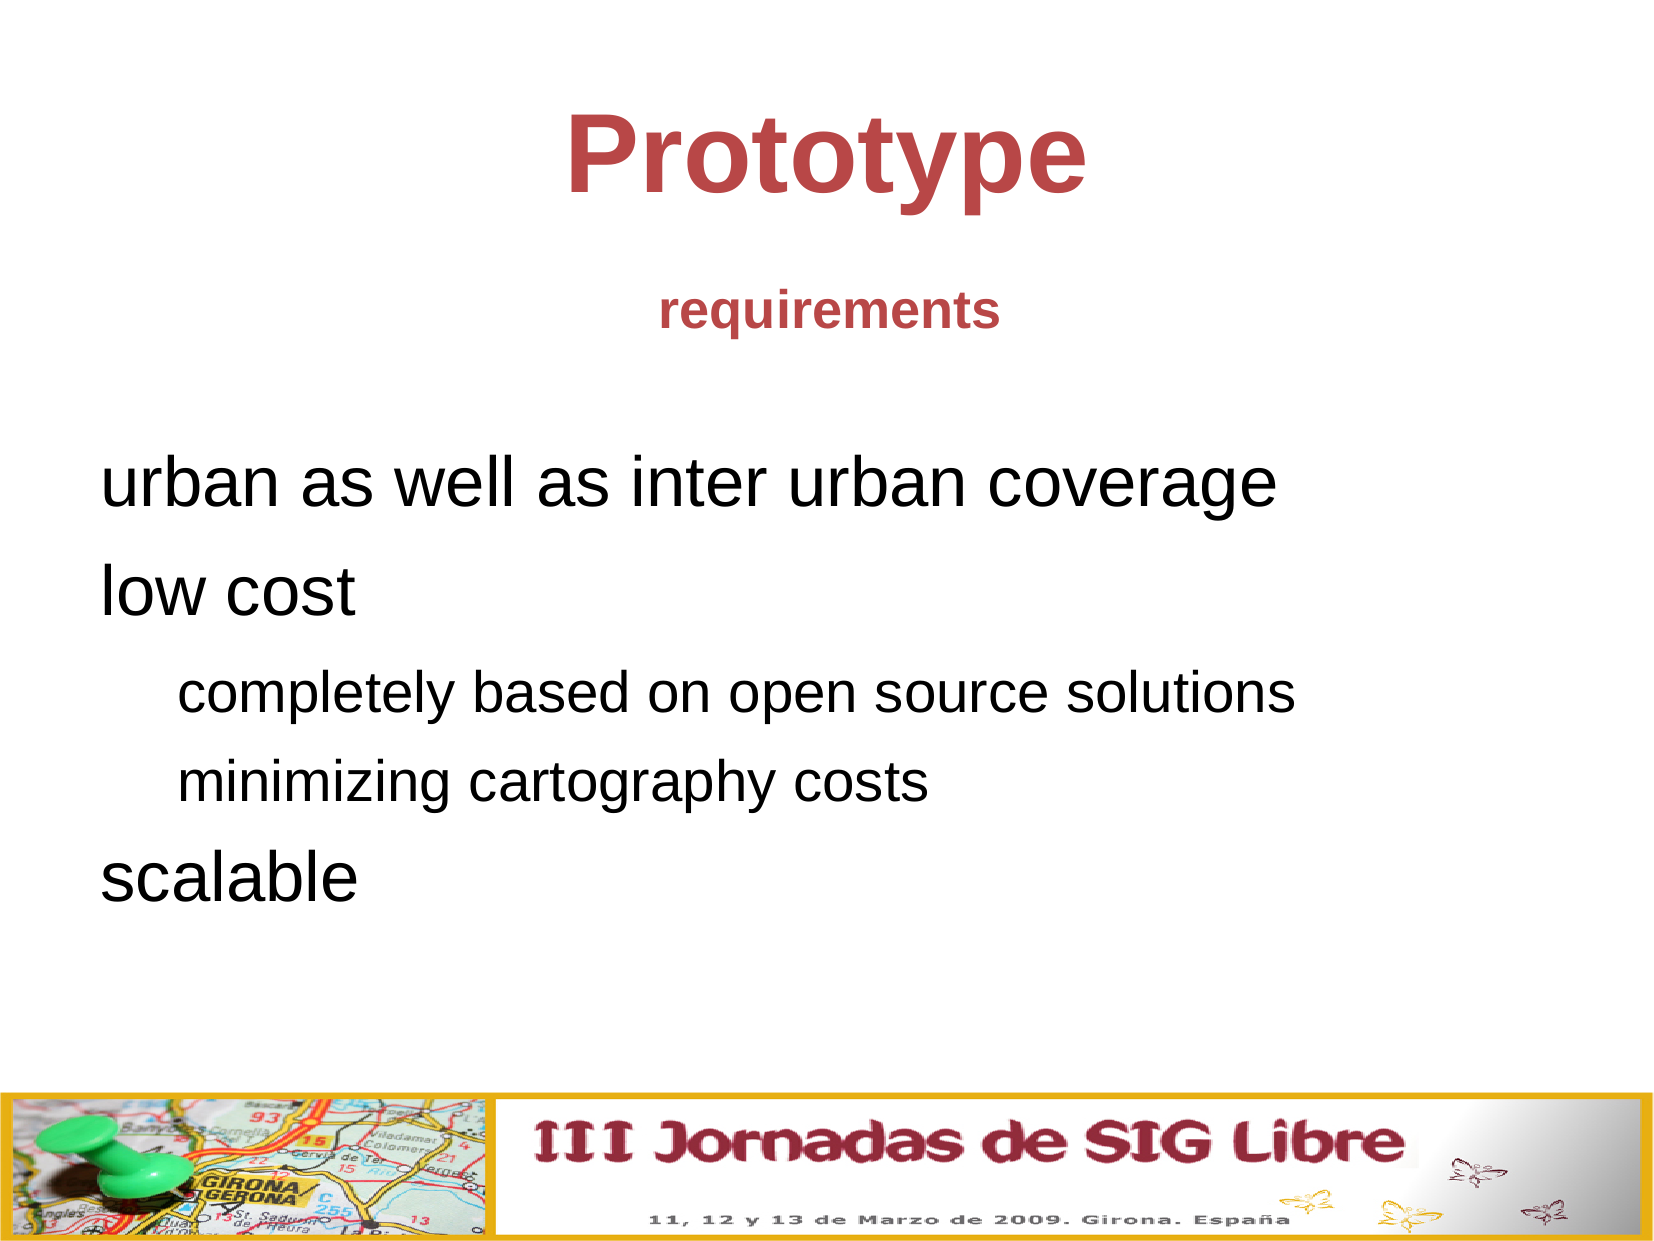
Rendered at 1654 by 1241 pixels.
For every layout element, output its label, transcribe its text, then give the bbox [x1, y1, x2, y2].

title Prototype [82, 49, 1571, 257]
text_box requirements [643, 271, 1019, 369]
list urban as well as inter urban coverage low cost completely based on open source solutions minimizing cartography costs scalable [82, 442, 1571, 1047]
picture [0, 1092, 1654, 1241]
